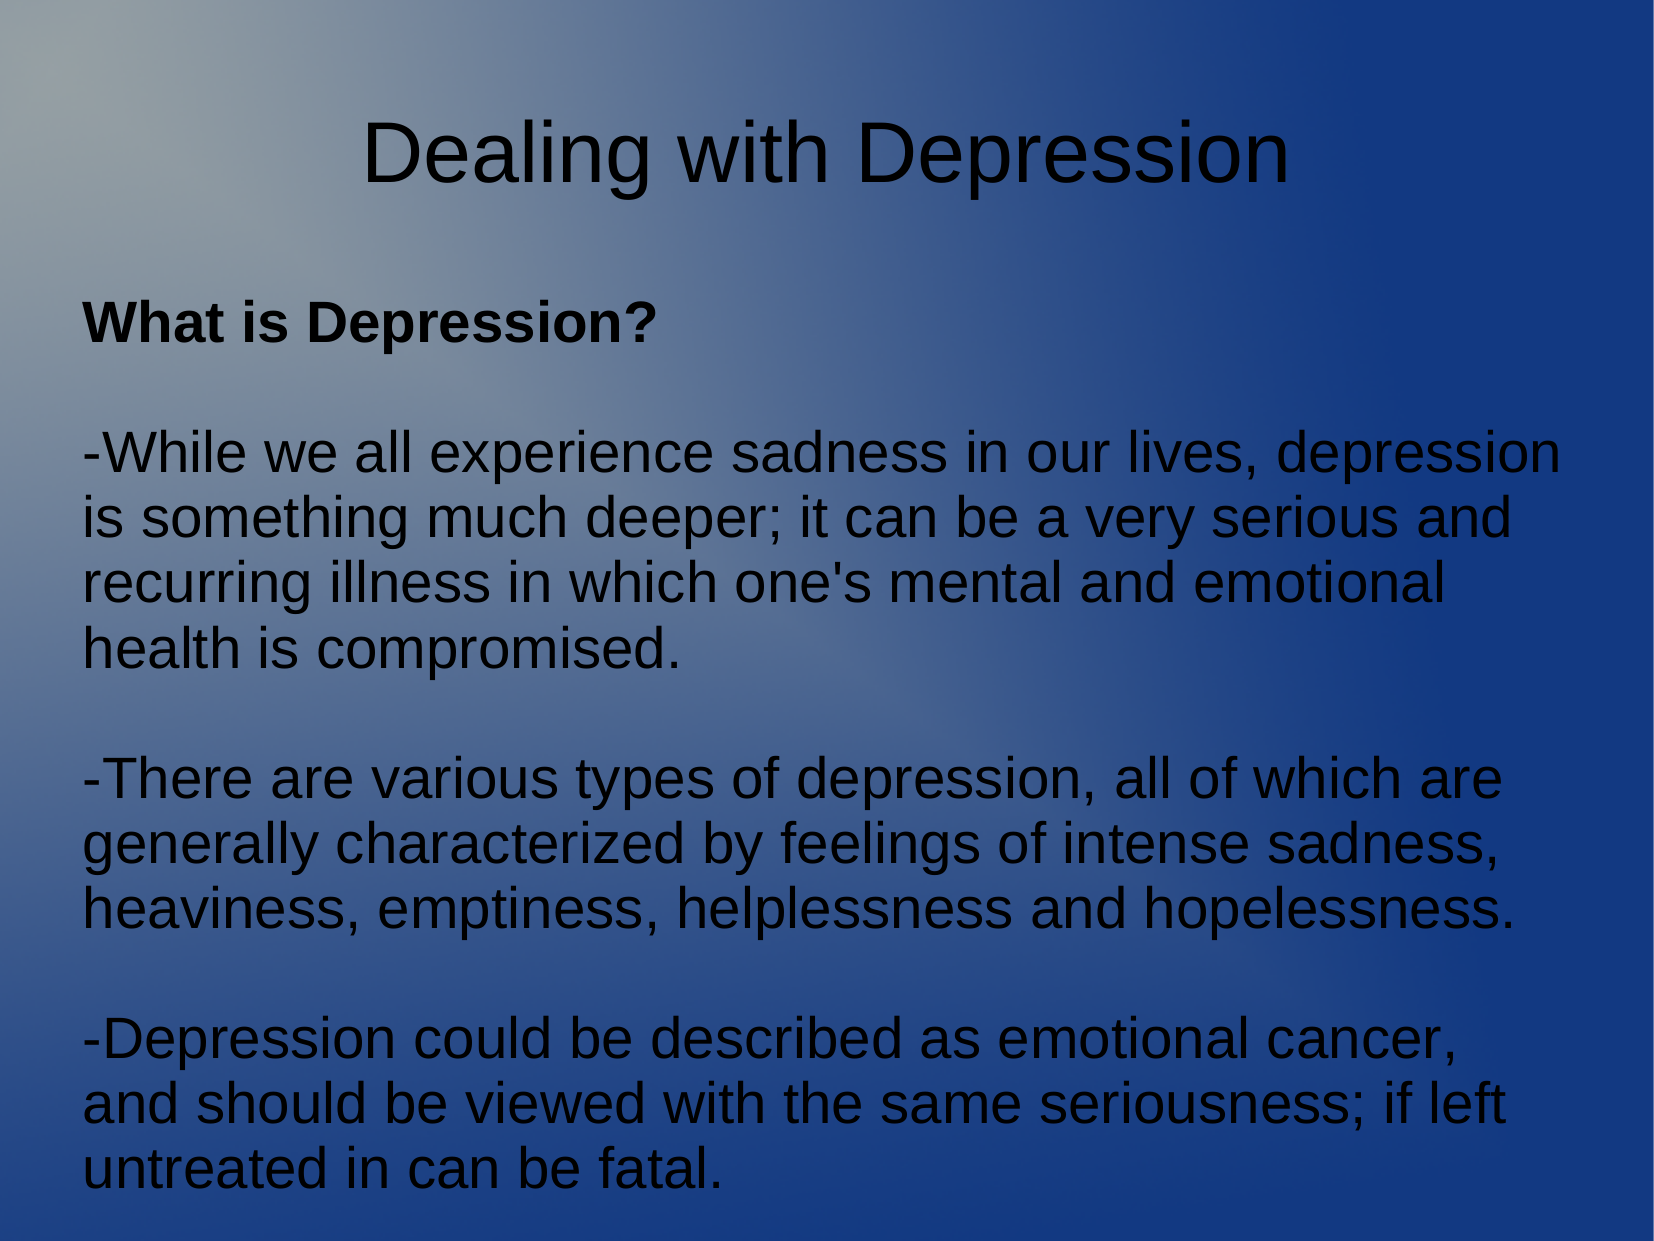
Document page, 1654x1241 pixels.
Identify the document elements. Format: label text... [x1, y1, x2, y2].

subtitle What is Depression? -While we all experience sadness in our lives, depression is something much deeper; it can be a very serious and recurring illness in which one's mental and emotional health is compromised. -There are various types of depression, all of which are generally characterized by feelings of intense sadness, heaviness, emptiness, helplessness and hopelessness. -Depression could be described as emotional cancer, and should be viewed with the same seriousness; if left untreated in can be fatal. [82, 290, 1571, 1241]
title Dealing with Depression [82, 49, 1571, 257]
picture [0, 0, 1654, 1241]
